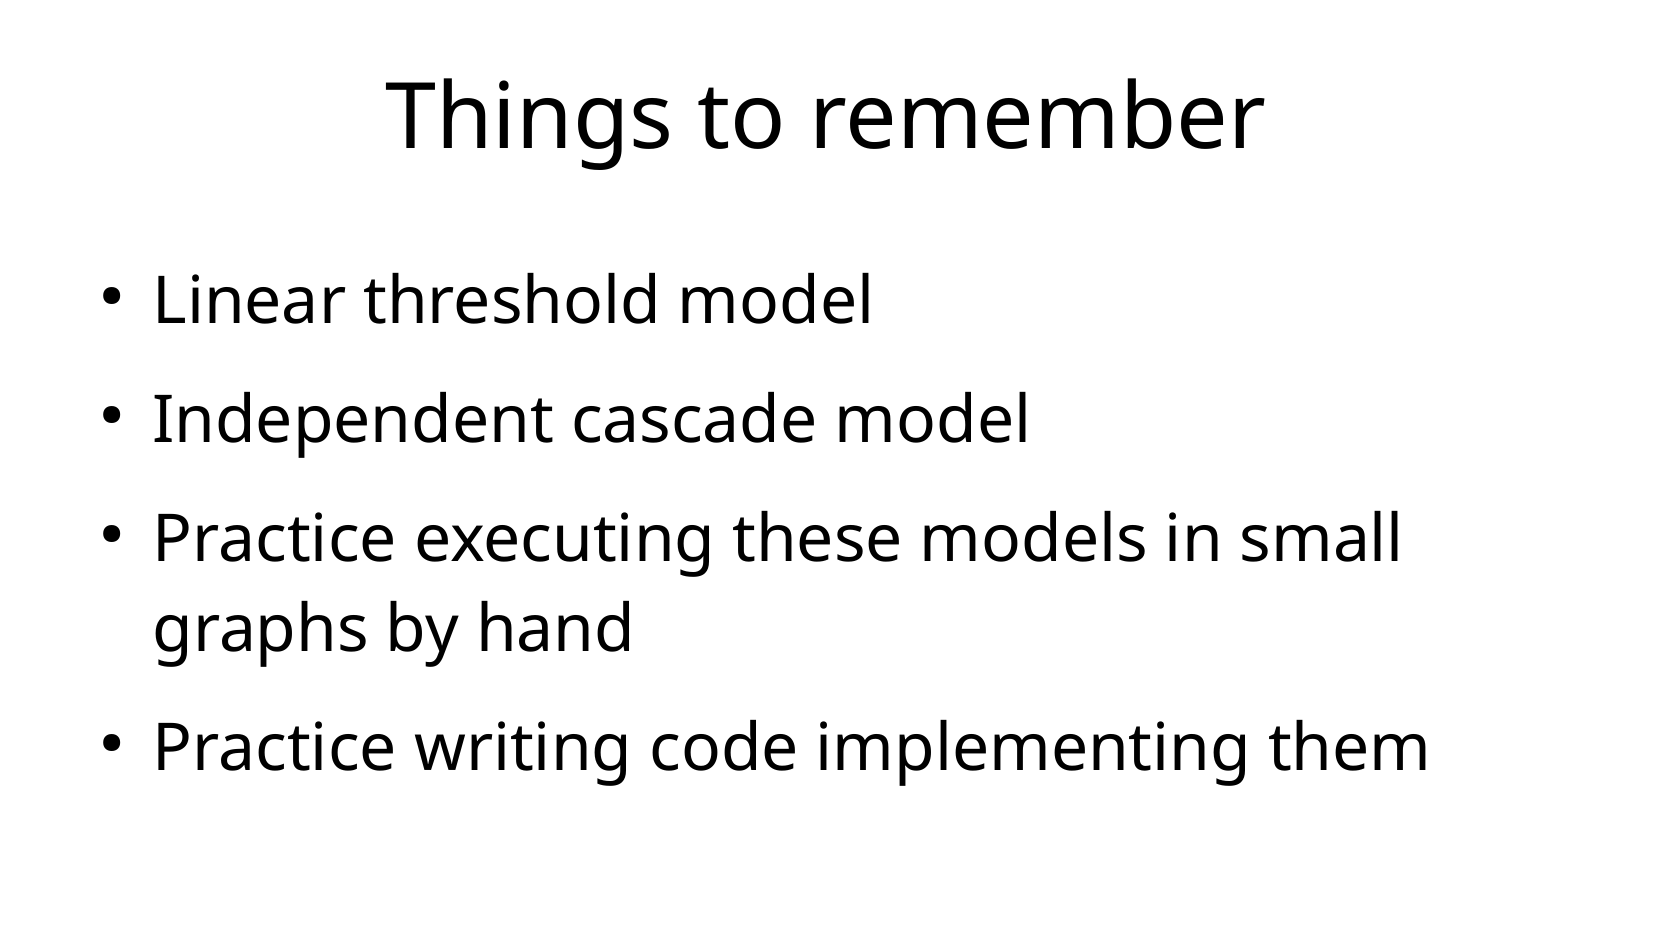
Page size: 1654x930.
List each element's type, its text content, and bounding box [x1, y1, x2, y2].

list Linear threshold model Independent cascade model Practice executing these models in small graphs by hand Practice writing code implementing them [82, 252, 1571, 793]
title Things to remember [82, 1, 1571, 225]
